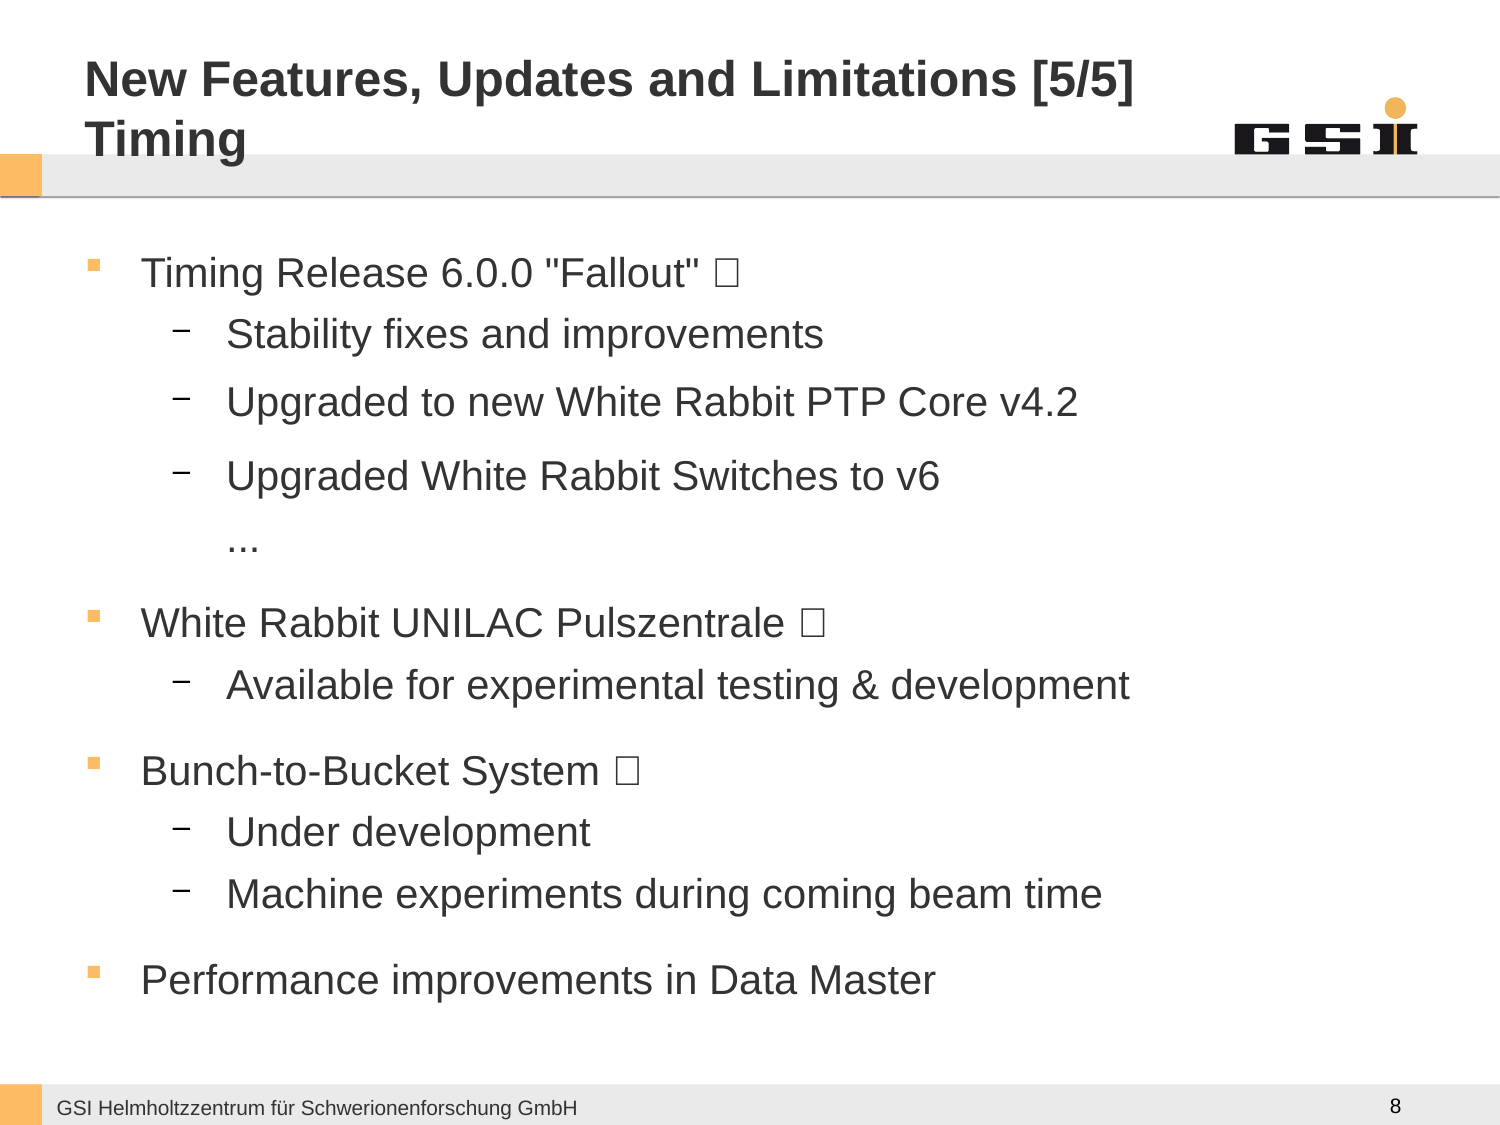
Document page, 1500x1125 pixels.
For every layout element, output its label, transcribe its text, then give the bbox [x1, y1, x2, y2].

list Timing Release 6.0.0 "Fallout" 🔗 Stability fixes and improvements Upgraded to new White Rabbit PTP Core v4.2 Upgraded White Rabbit Switches to v6 ... White Rabbit UNILAC Pulszentrale 🔗 Available for experimental testing & development Bunch-to-Bucket System 🔗 Under development Machine experiments during coming beam time Performance improvements in Data Master [69, 237, 1417, 1043]
picture [1233, 95, 1419, 154]
title New Features, Updates and Limitations [5/5] Timing [69, 44, 1192, 174]
